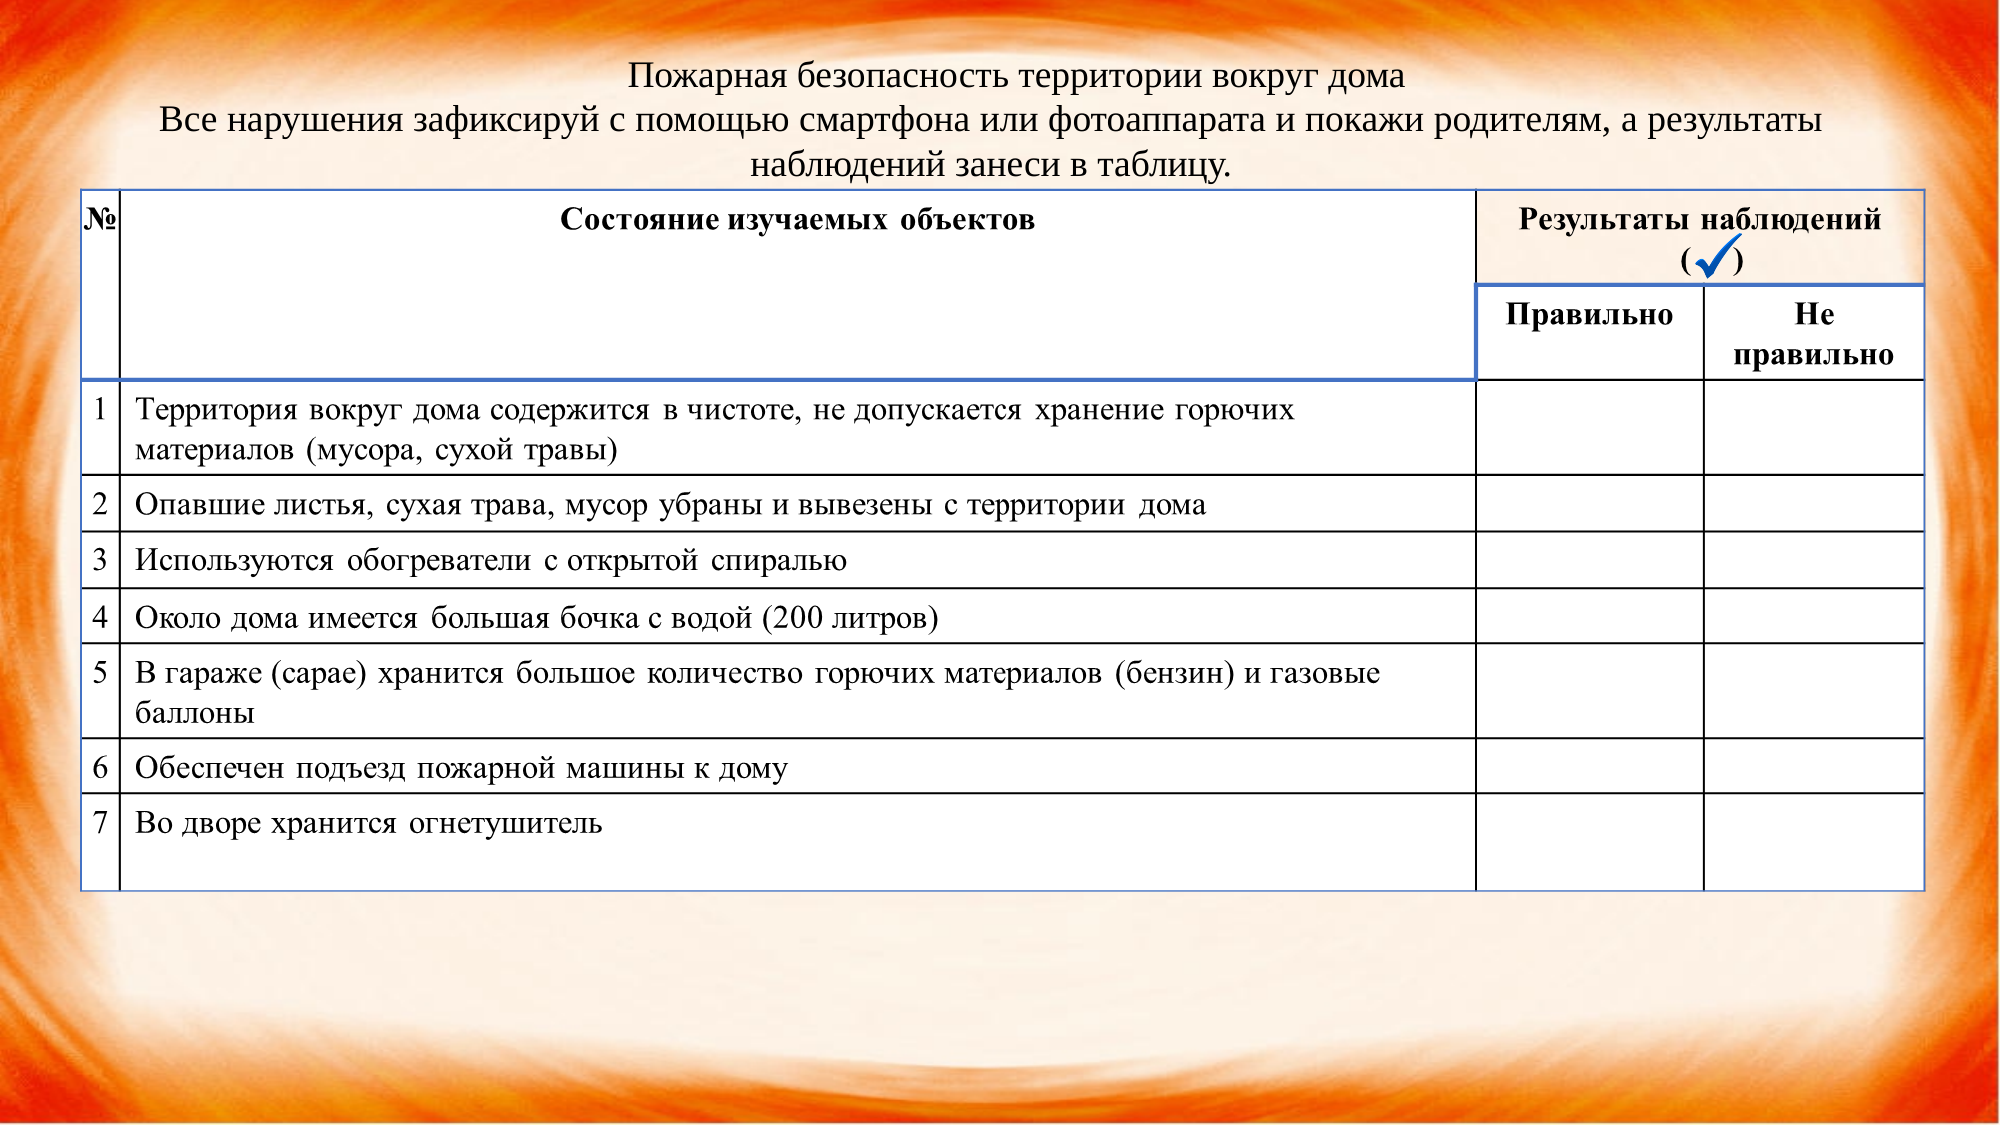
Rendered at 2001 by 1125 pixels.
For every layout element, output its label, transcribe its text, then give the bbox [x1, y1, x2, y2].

text_box Пожарная безопасность территории вокруг дома [108, 42, 1926, 86]
picture [0, 0, 2000, 1125]
text_box Все нарушения зафиксируй с помощью смартфона или фотоаппарата и покажи родителям, а результаты наблюдений занеси в таблицу. [57, 86, 1926, 193]
